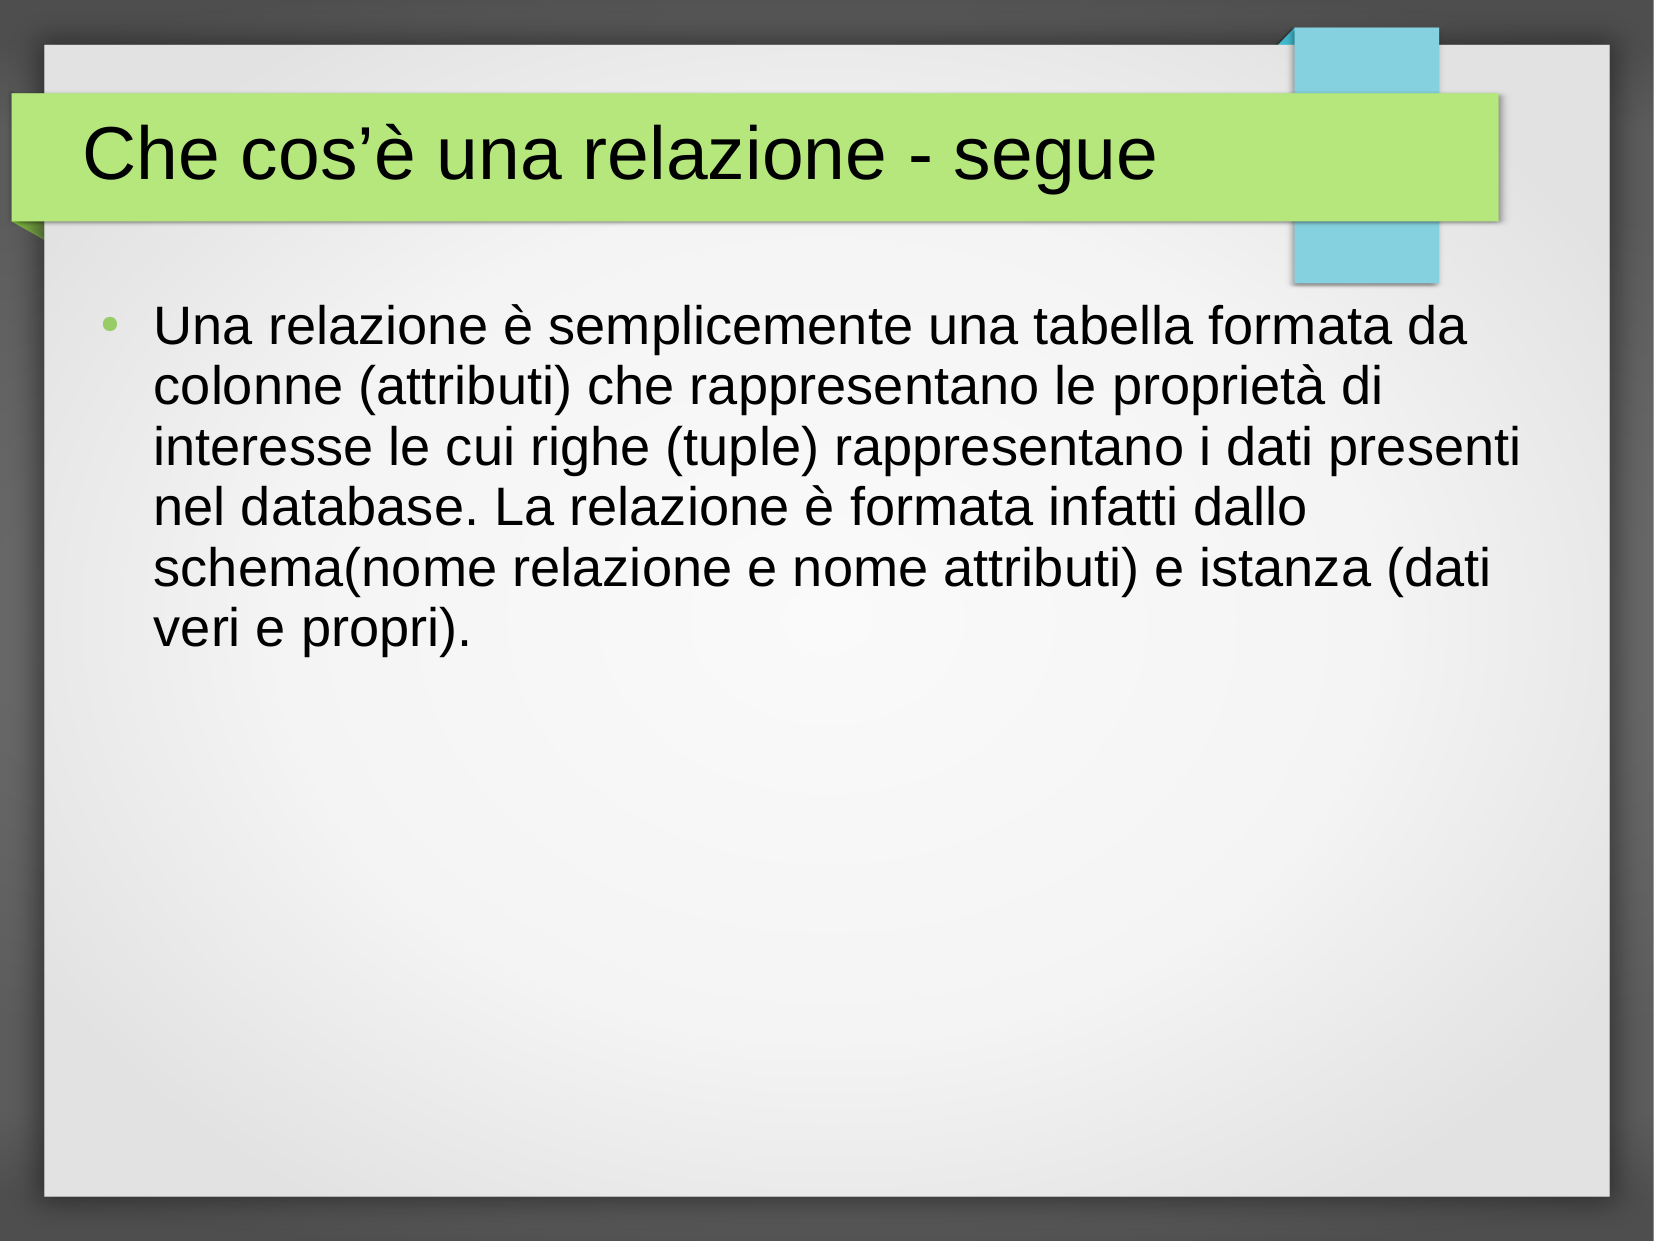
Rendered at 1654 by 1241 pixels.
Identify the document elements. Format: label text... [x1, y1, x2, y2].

title Che cos’è una relazione - segue [82, 94, 1264, 213]
list Una relazione è semplicemente una tabella formata da colonne (attributi) che rappresentano le proprietà di interesse le cui righe (tuple) rappresentano i dati presenti nel database. La relazione è formata infatti dallo schema(nome relazione e nome attributi) e istanza (dati veri e propri). [82, 295, 1571, 1015]
picture [0, 0, 1654, 1241]
